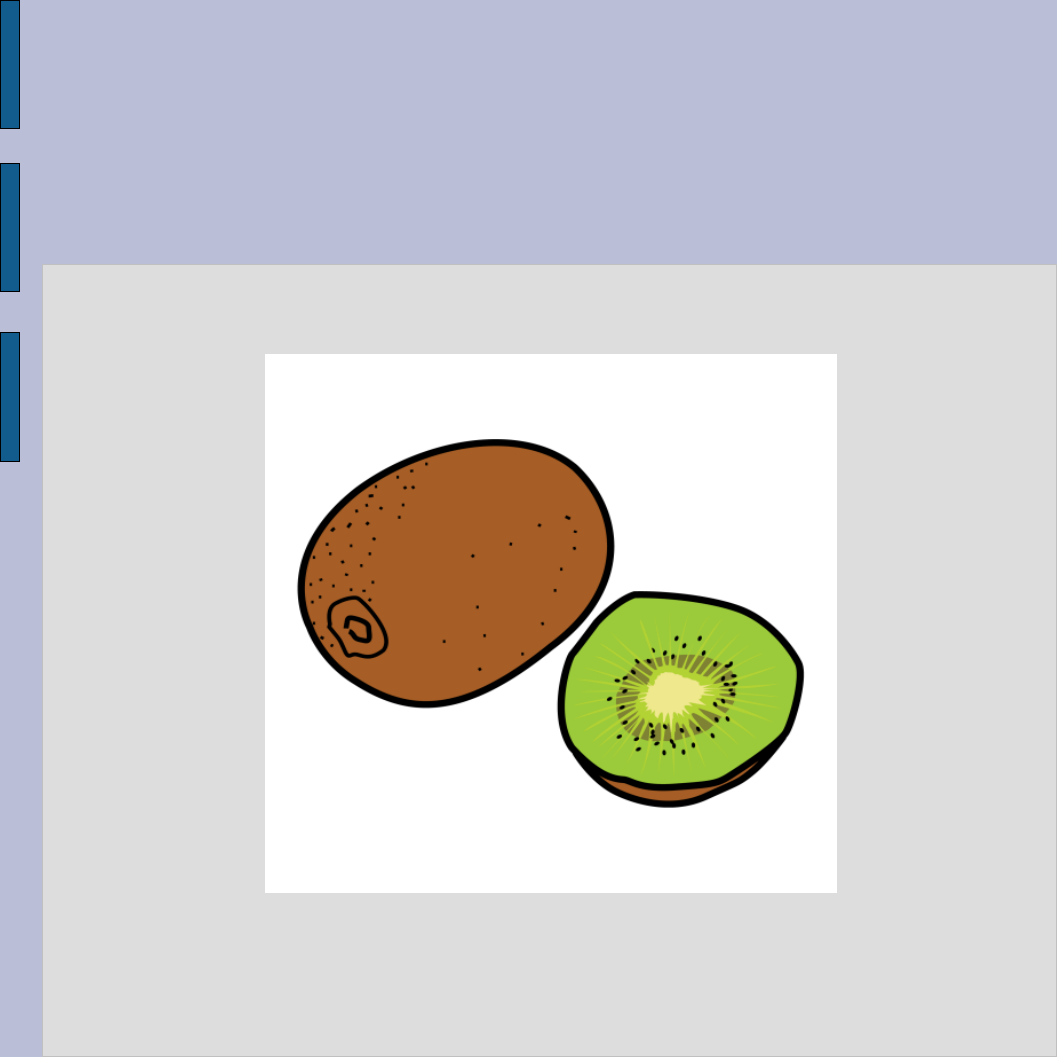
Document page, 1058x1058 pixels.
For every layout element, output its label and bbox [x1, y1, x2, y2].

picture [265, 354, 837, 893]
